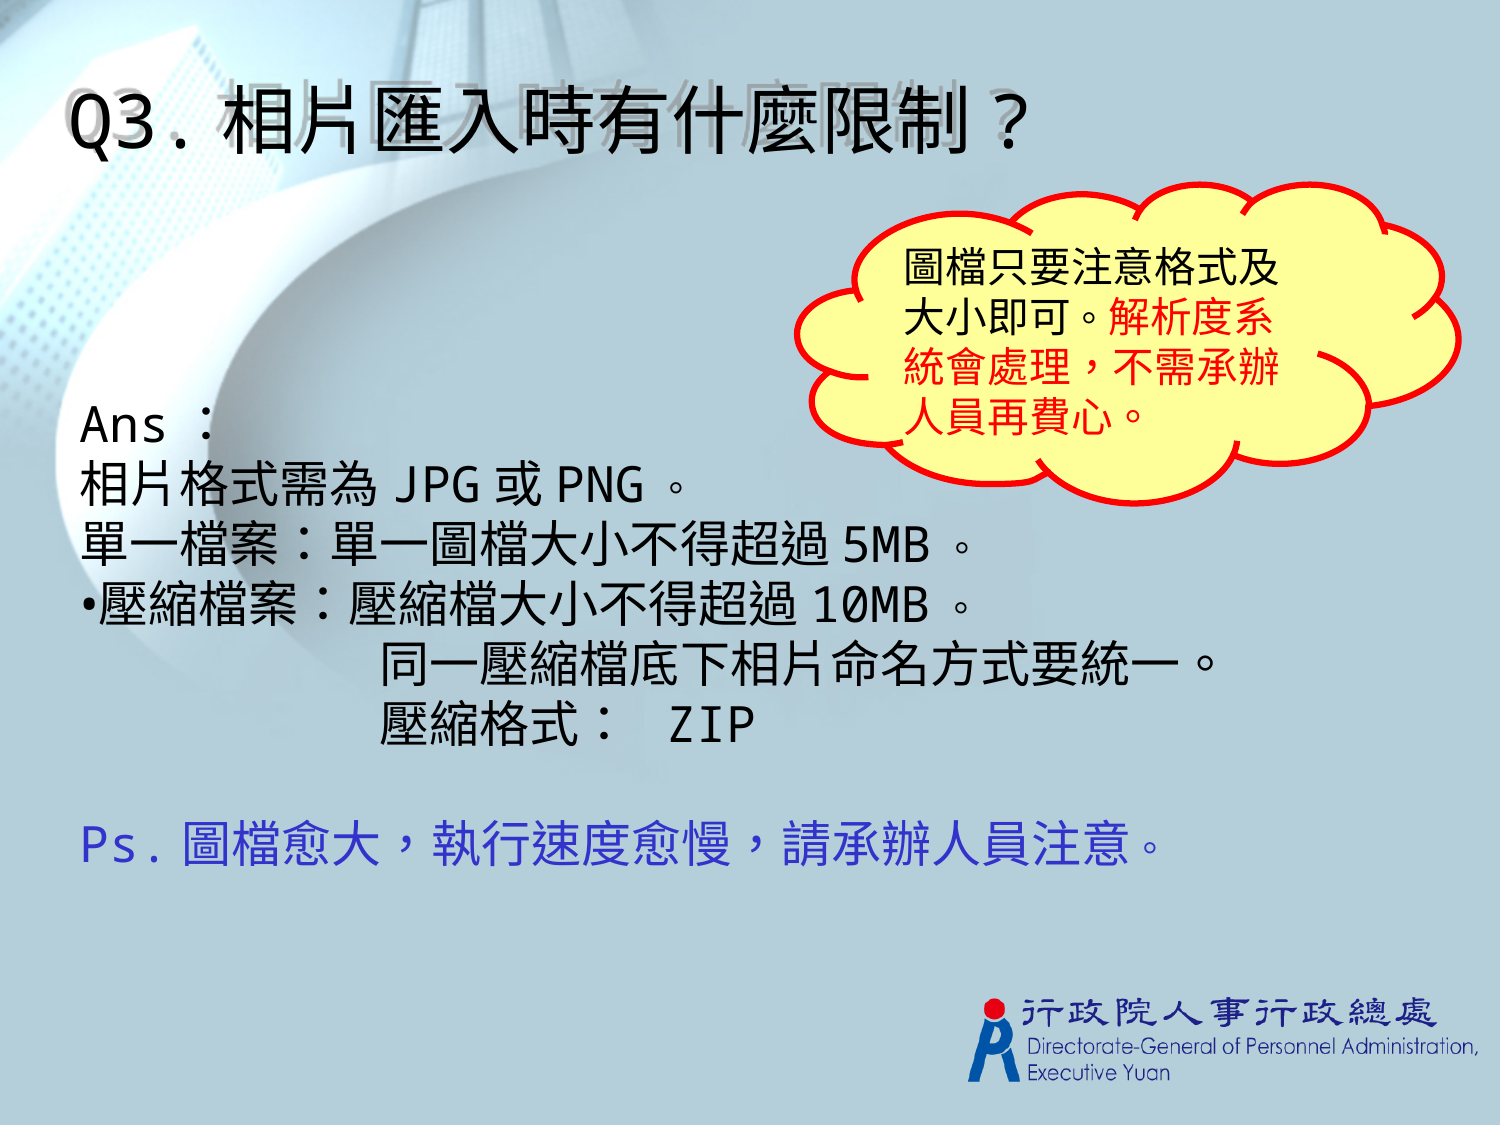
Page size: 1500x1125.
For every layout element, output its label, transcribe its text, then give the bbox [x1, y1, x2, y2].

text_box 圖檔只要注意格式及大小即可。解析度系統會處理，不需承辦人員再費心。 [797, 184, 1459, 504]
text_box Ans： 相片格式需為JPG或PNG。 單一檔案：單一圖檔大小不得超過5MB。 壓縮檔案：壓縮檔大小不得超過10MB。 同一壓縮檔底下相片命名方式要統一。 壓縮格式： ZIP Ps.圖檔愈大，執行速度愈慢，請承辦人員注意。 [64, 385, 1306, 880]
text_box Q3.相片匯入時有什麼限制? [53, 66, 1049, 171]
